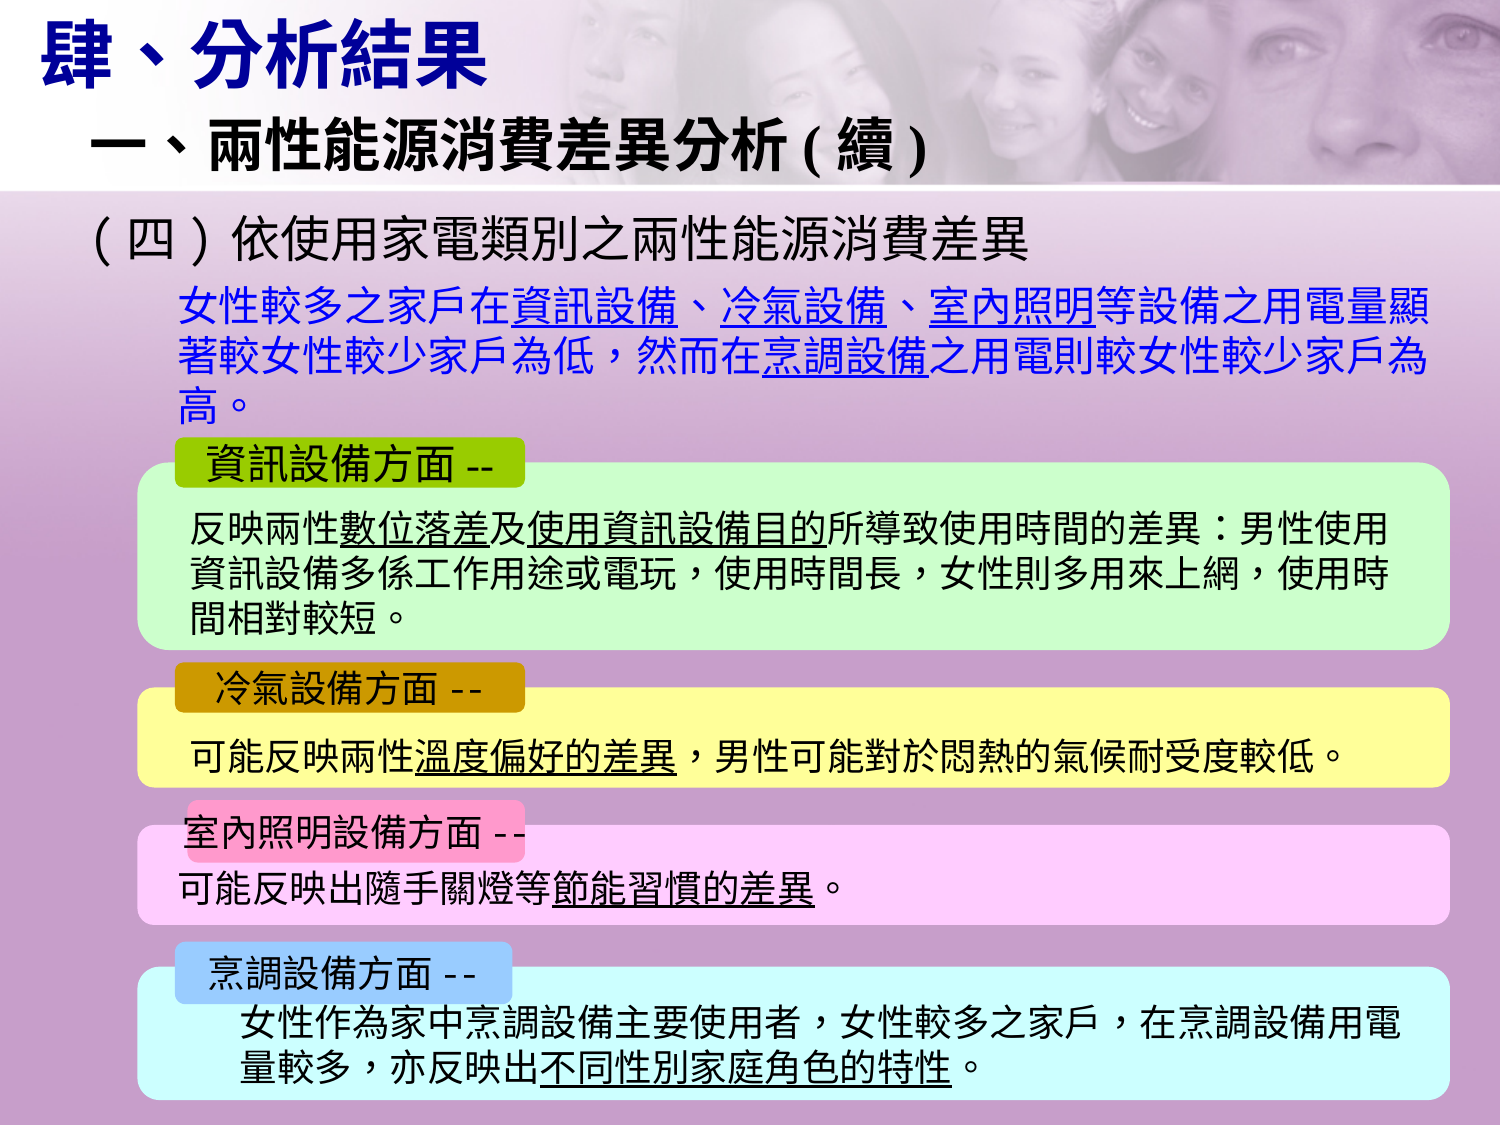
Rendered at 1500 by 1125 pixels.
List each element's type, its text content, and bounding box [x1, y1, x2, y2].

text_box 肆、分析結果 [24, 0, 713, 106]
text_box [137, 687, 1450, 788]
text_box 可能反映出隨手關燈等節能習慣的差異。 [162, 856, 1363, 918]
text_box 一、兩性能源消費差異分析(續) [74, 99, 1463, 186]
text_box [137, 966, 1438, 1101]
picture [0, 0, 1500, 1125]
text_box [137, 462, 1450, 651]
text_box 烹調設備方面-- [174, 941, 513, 1005]
text_box [137, 824, 1450, 925]
text_box 女性較多之家戶在資訊設備、冷氣設備、室內照明等設備之用電量顯著較女性較少家戶為低，然而在烹調設備之用電則較女性較少家戶為高。 [162, 272, 1463, 438]
text_box 反映兩性數位落差及使用資訊設備目的所導致使用時間的差異：男性使用資訊設備多係工作用途或電玩，使用時間長，女性則多用來上網，使用時間相對較短。 [174, 497, 1426, 648]
text_box (四)依使用家電類別之兩性能源消費差異 [75, 199, 1046, 276]
text_box 資訊設備方面-- [174, 437, 526, 488]
text_box 可能反映兩性溫度偏好的差異，男性可能對於悶熱的氣候耐受度較低。 [174, 724, 1451, 786]
text_box [513, 966, 1450, 991]
text_box 女性作為家中烹調設備主要使用者，女性較多之家戶，在烹調設備用電量較多，亦反映出不同性別家庭角色的特性。 [224, 991, 1450, 1098]
text_box 冷氣設備方面-- [174, 662, 526, 713]
text_box 室內照明設備方面-- [187, 800, 526, 863]
